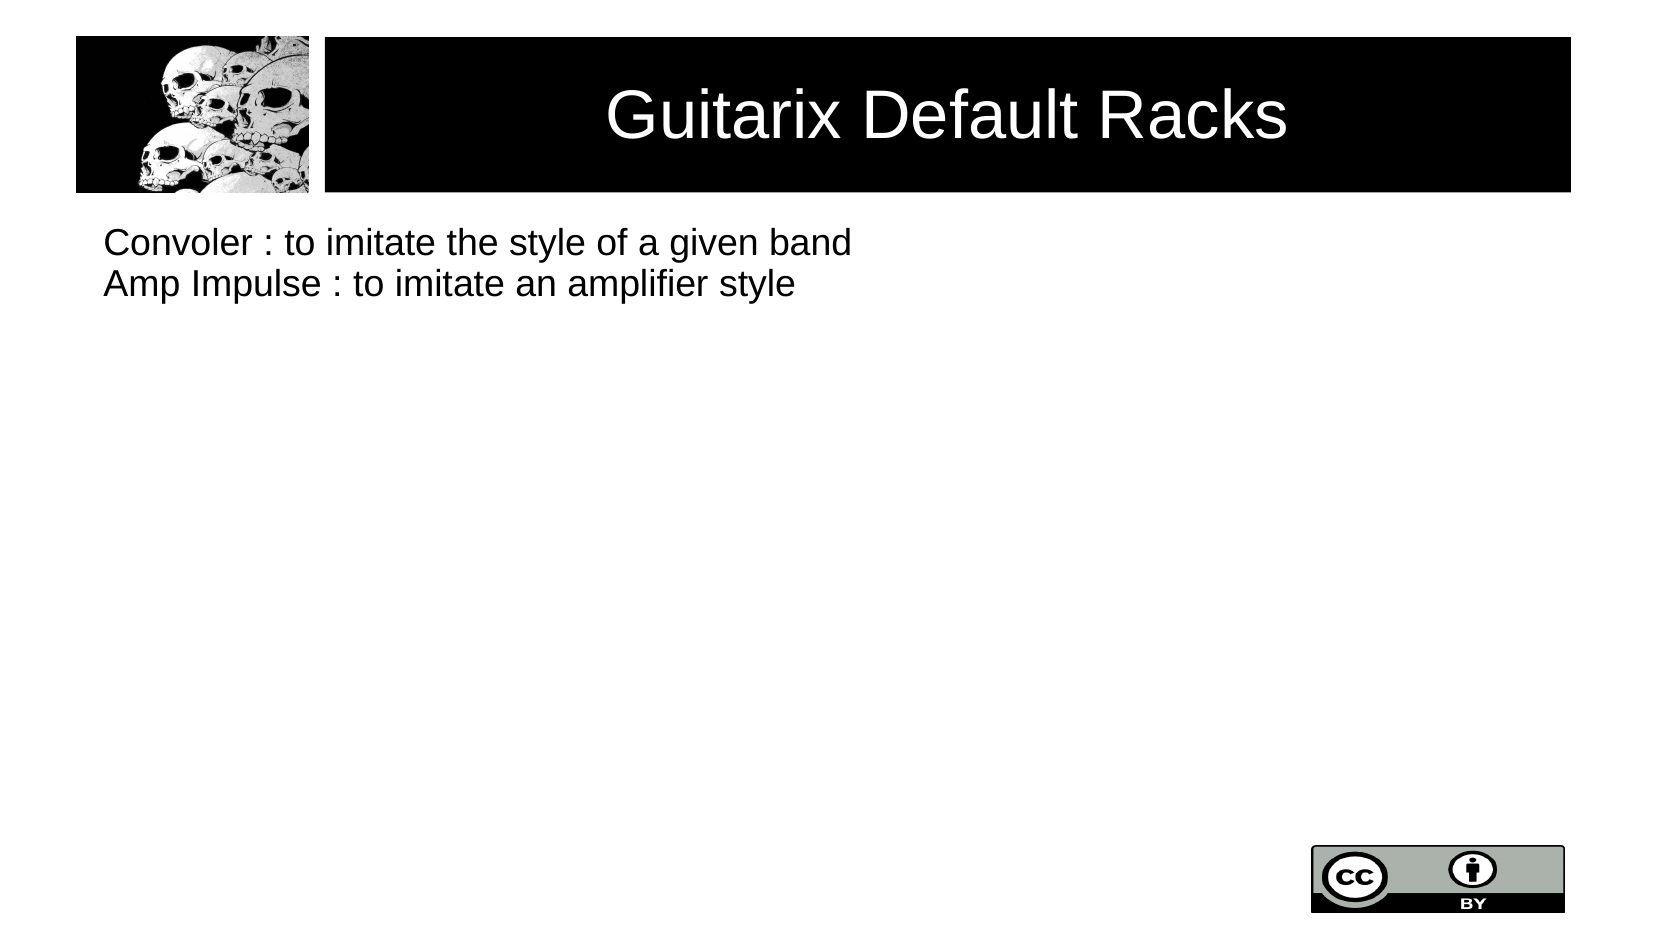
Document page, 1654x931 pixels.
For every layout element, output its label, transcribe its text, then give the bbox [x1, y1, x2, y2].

text_box Convoler : to imitate the style of a given band Amp Impulse : to imitate an amplifier style [88, 213, 1565, 355]
title Guitarix Default Racks [324, 37, 1571, 193]
picture [76, 36, 309, 193]
picture [1311, 845, 1565, 913]
